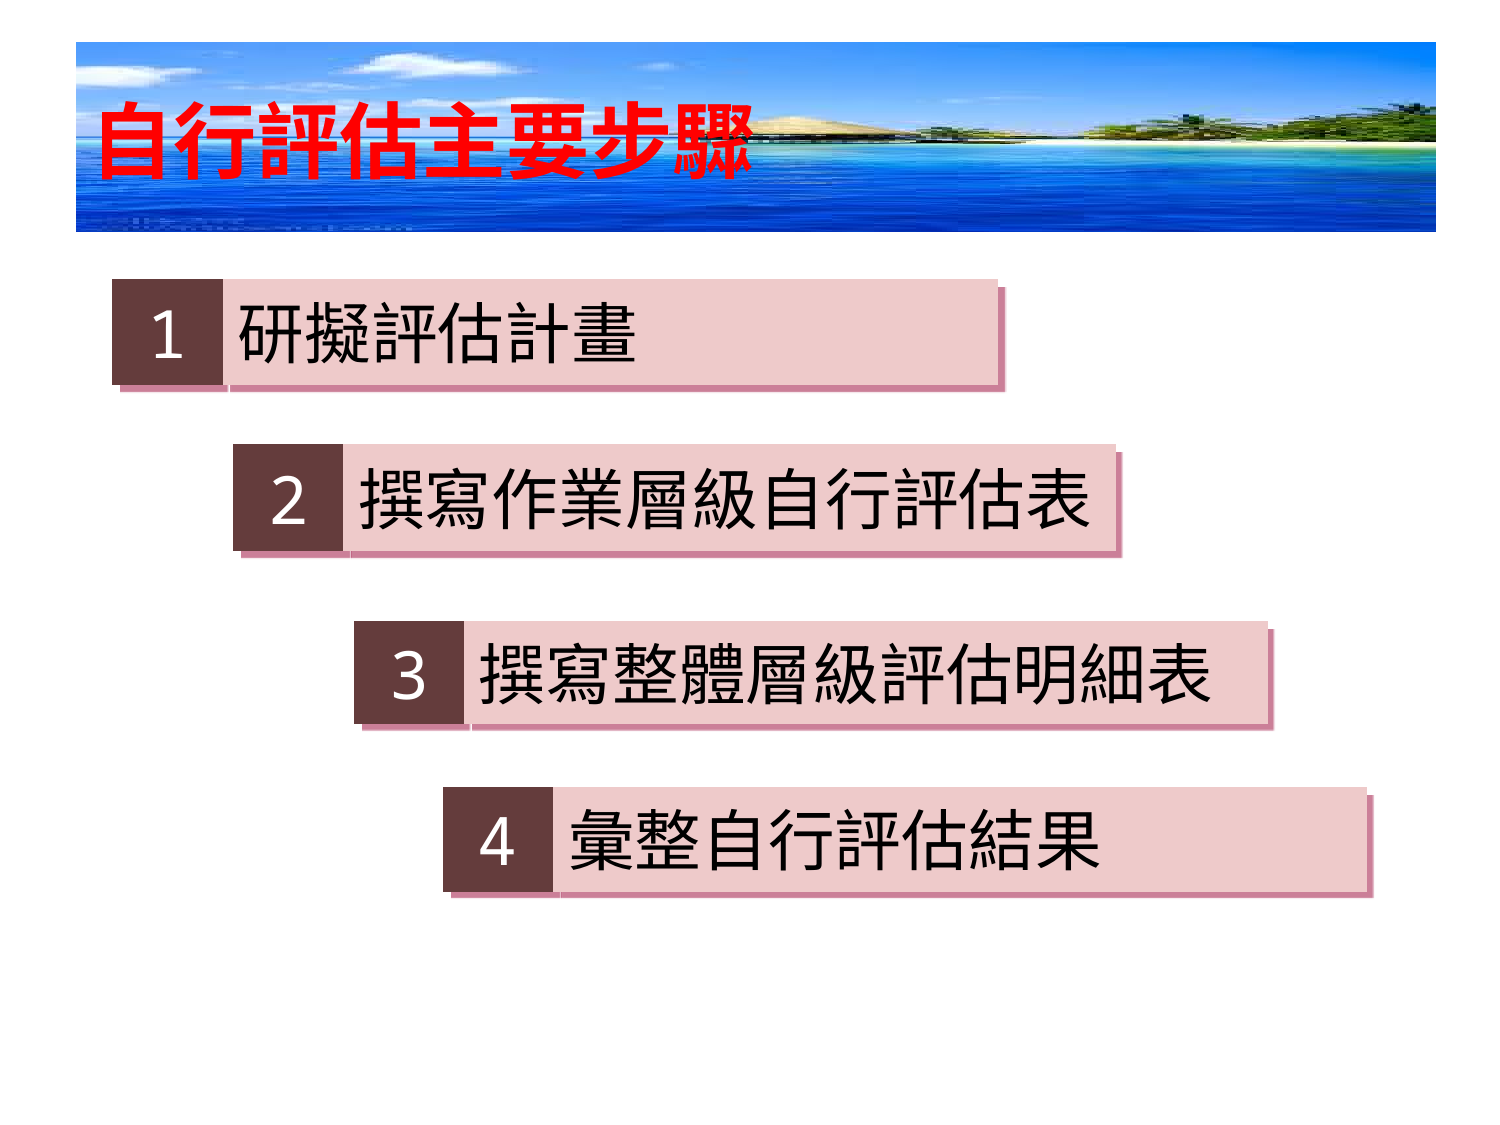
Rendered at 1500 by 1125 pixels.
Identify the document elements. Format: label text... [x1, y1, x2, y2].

text_box 1 [112, 279, 223, 385]
text_box 撰寫作業層級自行評估表 [343, 444, 1116, 551]
text_box 2 [233, 444, 343, 551]
text_box 3 [354, 621, 464, 724]
title 自行評估主要步驟 [75, 45, 1426, 233]
text_box 4 [443, 787, 553, 892]
text_box 彙整自行評估結果 [553, 787, 1367, 892]
text_box 撰寫整體層級評估明細表 [464, 621, 1268, 724]
text_box 研擬評估計畫 [223, 279, 998, 385]
